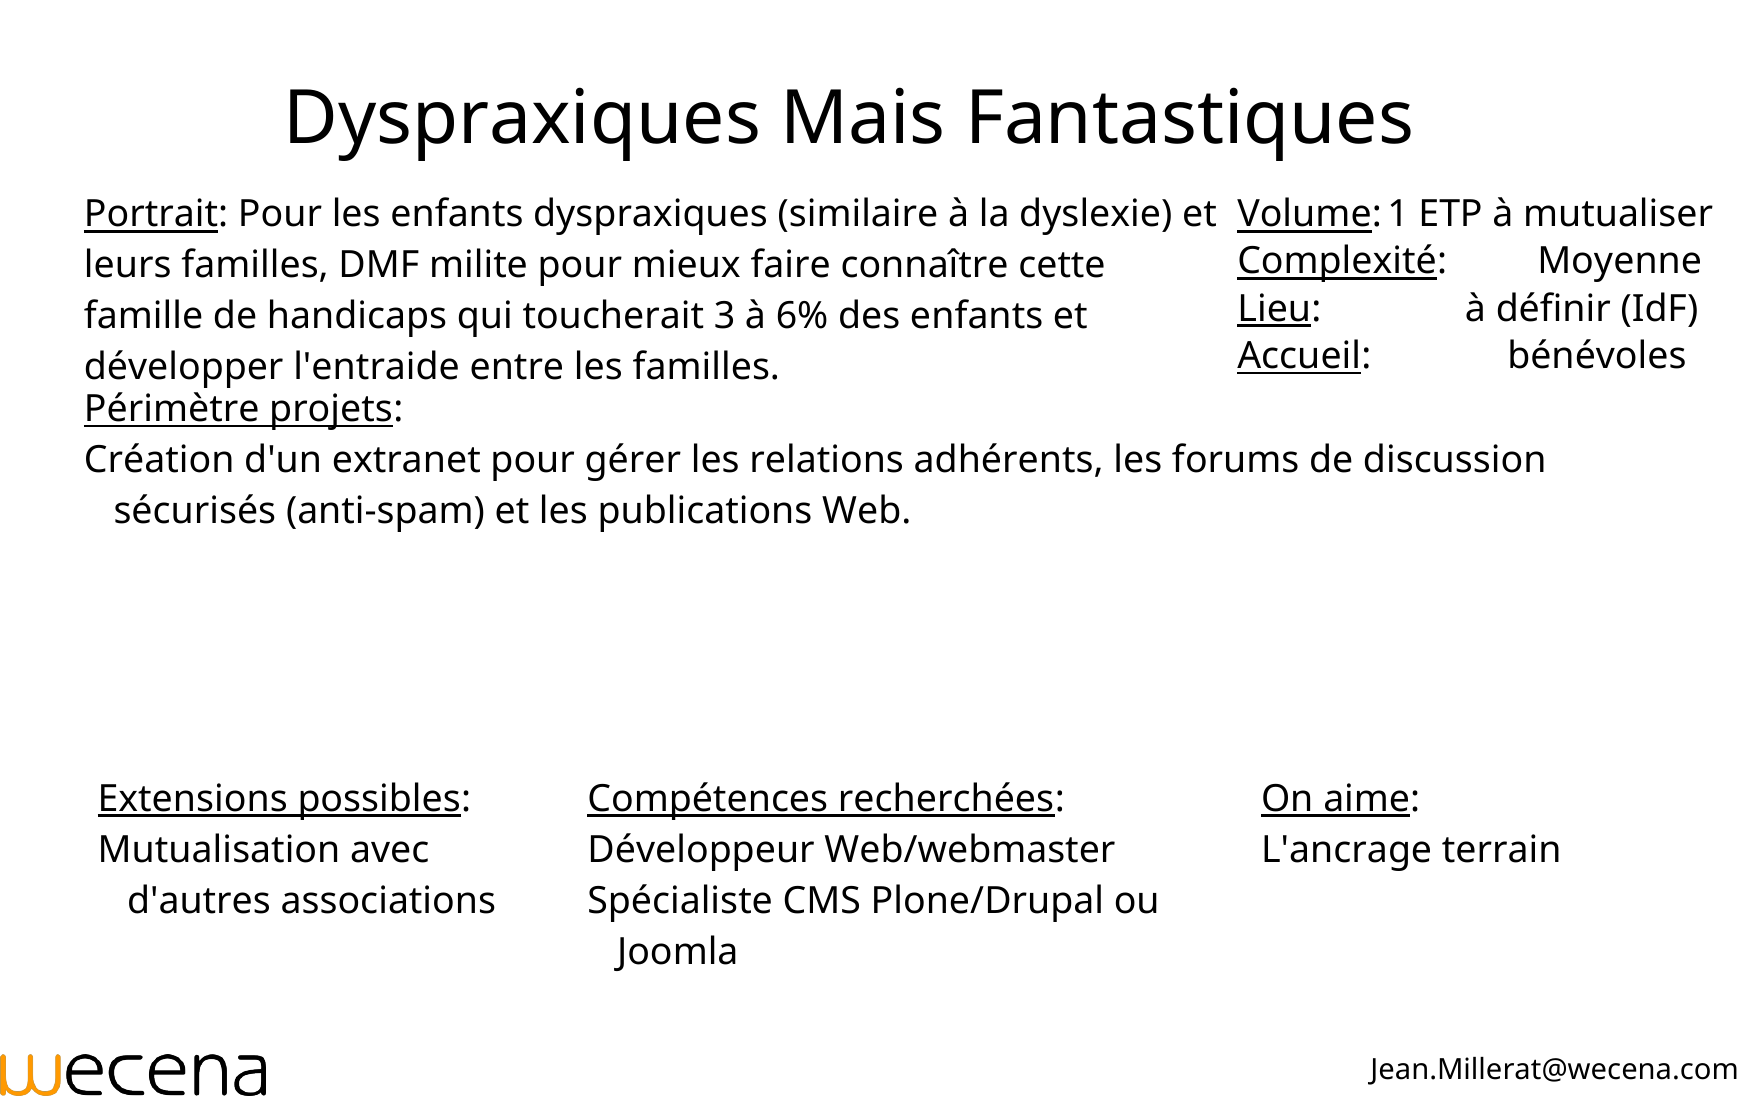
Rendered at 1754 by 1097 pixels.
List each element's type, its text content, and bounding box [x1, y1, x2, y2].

text_box Complexité: Moyenne [1222, 239, 1699, 287]
text_box Lieu: à définir (IdF) [1241, 273, 1700, 334]
text_box Extensions possibles: Mutualisation avec d'autres associations [82, 764, 501, 914]
text_box On aime: L'ancrage terrain [1246, 764, 1604, 869]
text_box Accueil: bénévoles [1241, 321, 1698, 381]
text_box Compétences recherchées: Développeur Web/webmaster Spécialiste CMS Plone/Drupal ou Joomla [572, 764, 1206, 959]
text_box Portrait: Pour les enfants dyspraxiques (similaire à la dyslexie) et leurs familles, DMF milite pour mieux faire connaître cette famille de handicaps qui toucherait 3 à 6% des enfants et développer l'entraide entre les familles. [69, 179, 1241, 374]
text_box Périmètre projets: Création d'un extranet pour gérer les relations adhérents, les forums de discussion sécurisés (anti-spam) et les publications Web. [69, 374, 1684, 697]
title Dyspraxiques Mais Fantastiques [103, 51, 1595, 178]
text_box Volume: 1 ETP à mutualiser [1222, 179, 1703, 239]
picture [0, 1054, 266, 1097]
